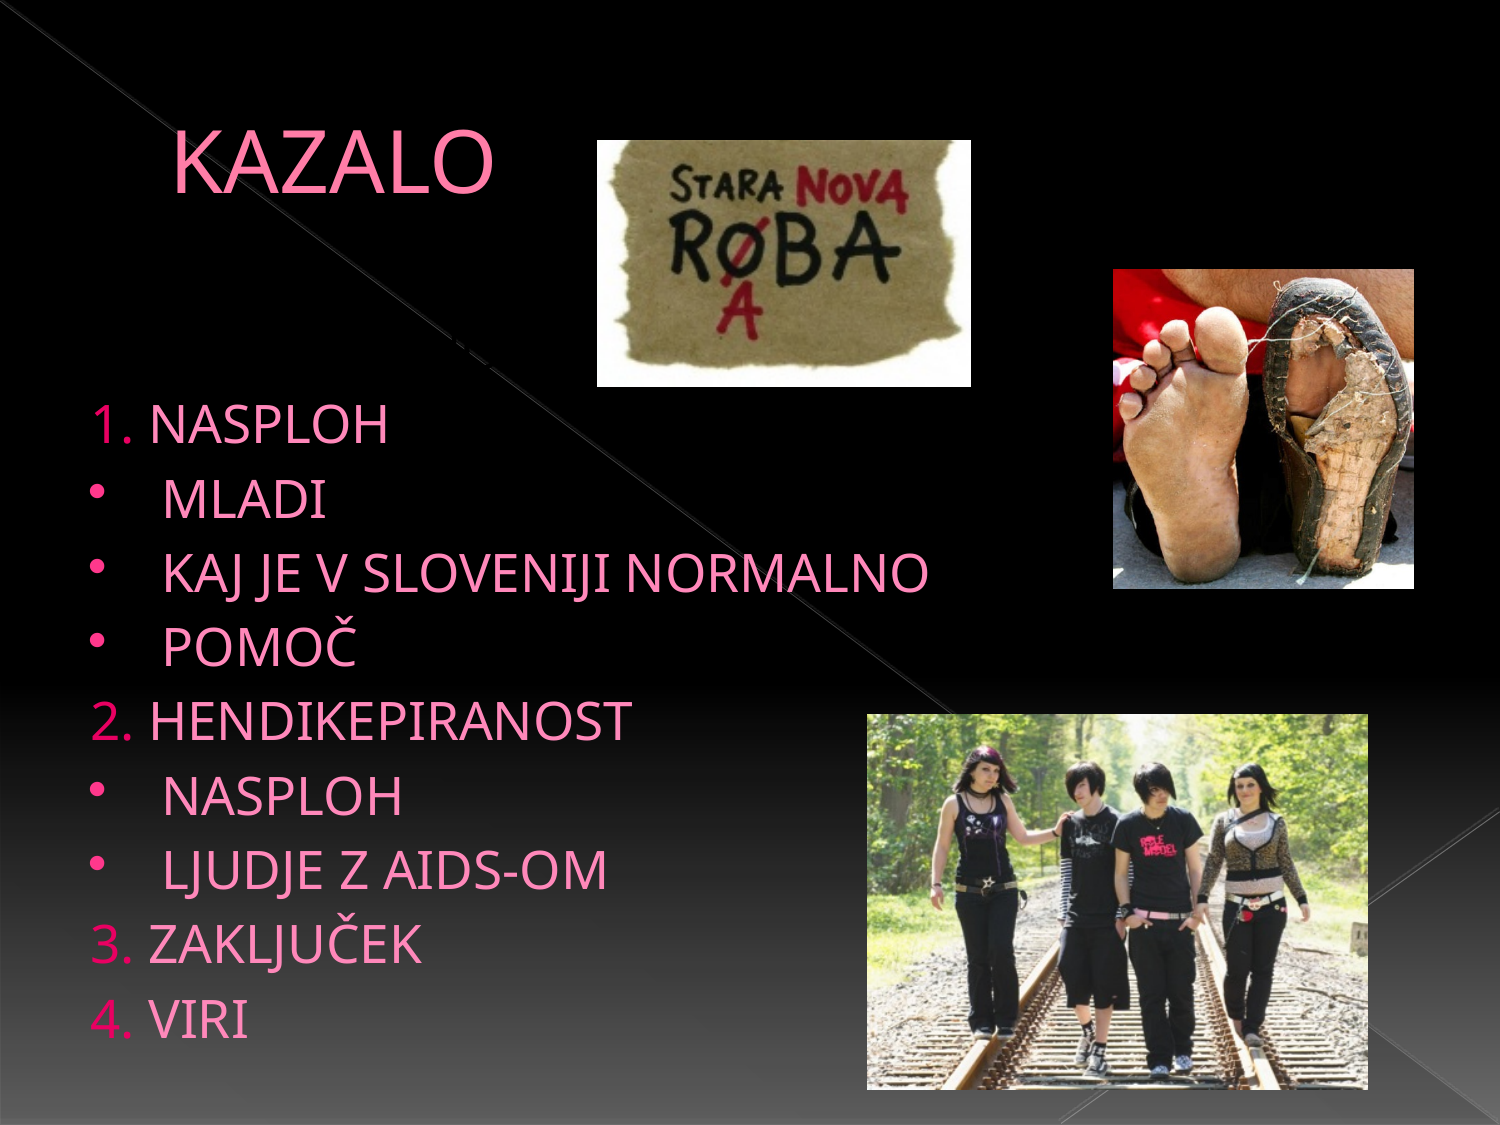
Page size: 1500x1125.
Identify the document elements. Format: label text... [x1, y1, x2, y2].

title KAZALO [75, 43, 1425, 274]
picture [1113, 269, 1414, 589]
list 1. MARGINALNOST 1. NASPLOH MLADI KAJ JE V SLOVENIJI NORMALNO POMOČ 2. HENDIKEPIRANOST NASPLOH LJUDJE Z AIDS-OM 3. ZAKLJUČEK 4. VIRI [75, 308, 1425, 1059]
picture [867, 714, 1368, 1090]
picture [597, 140, 971, 387]
